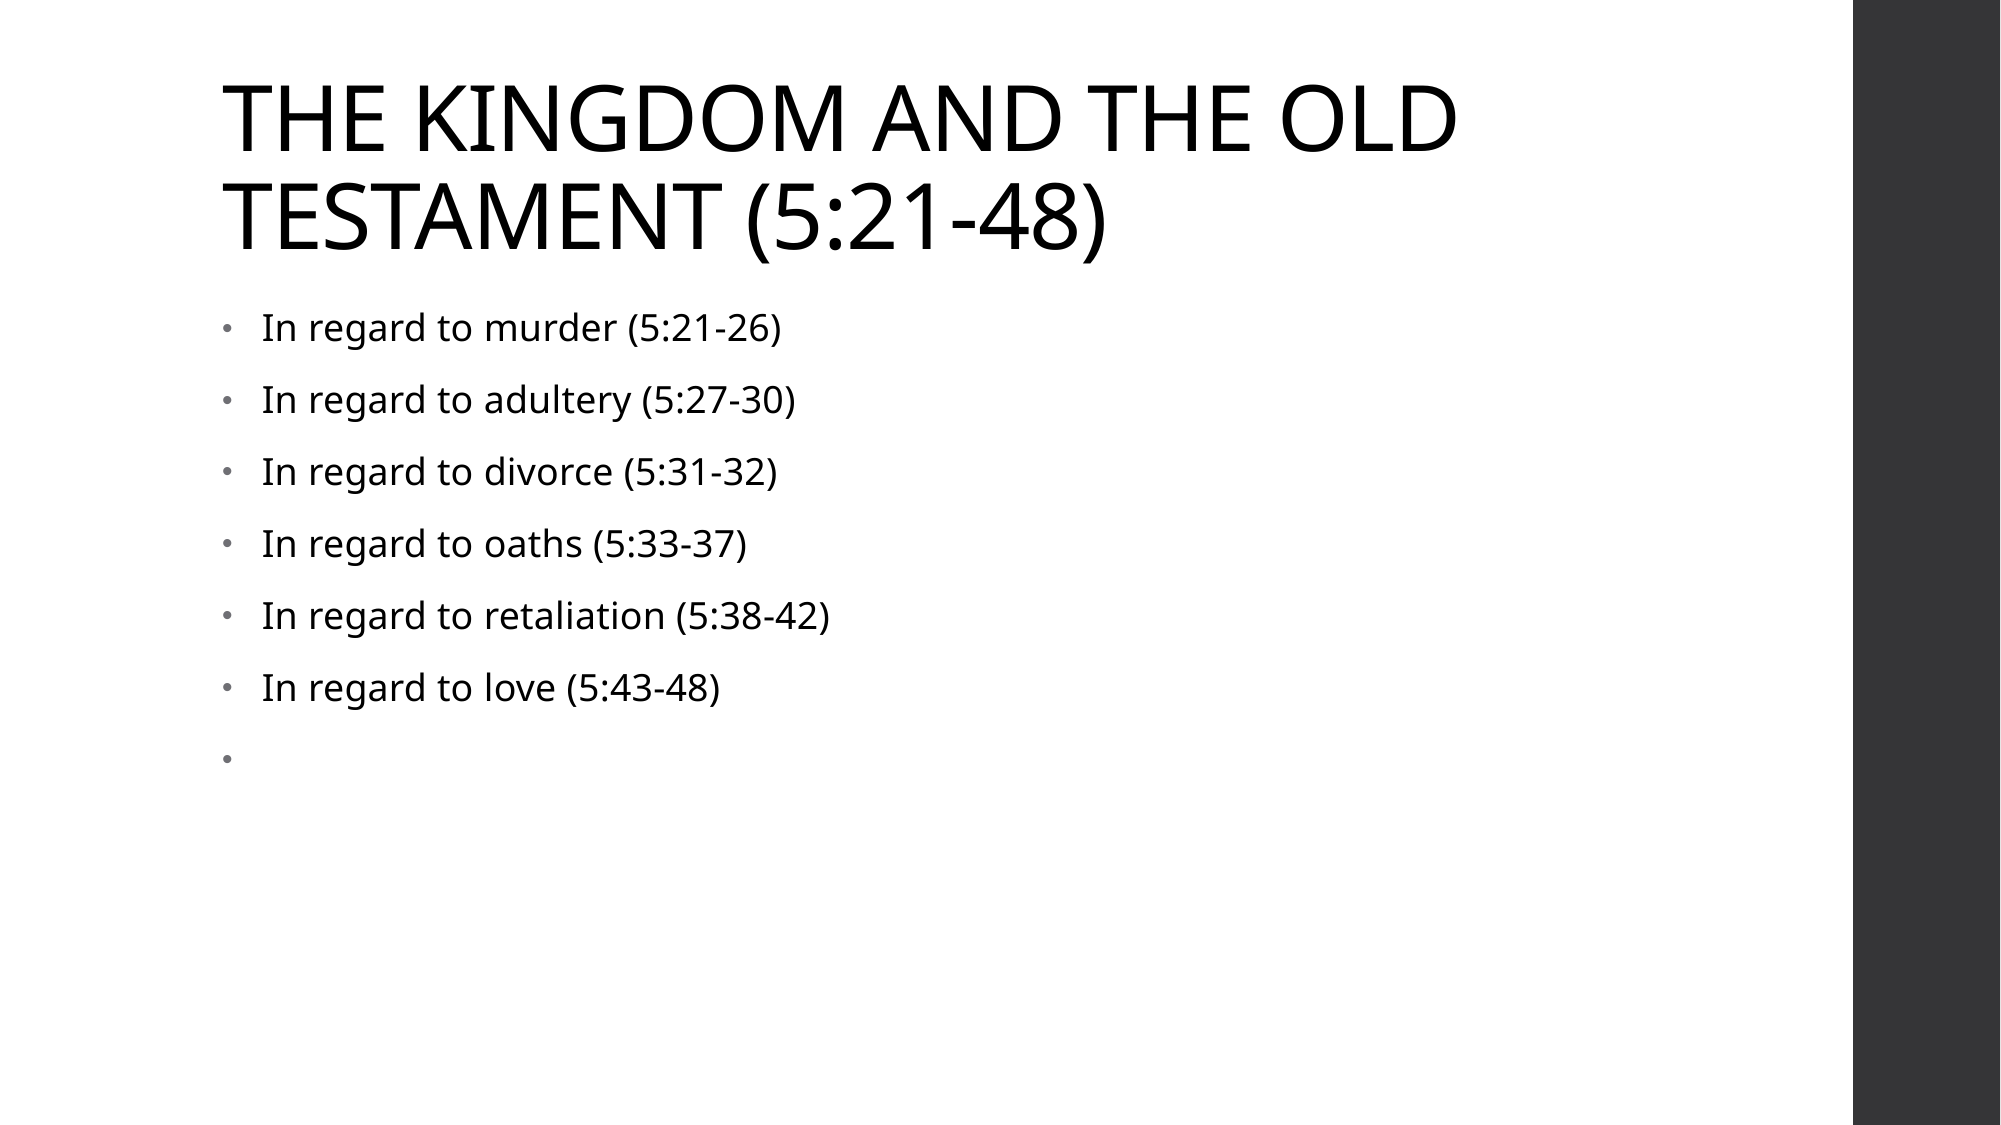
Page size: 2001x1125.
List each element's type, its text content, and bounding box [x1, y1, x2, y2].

title THE KINGDOM AND THE OLD TESTAMENT (5:21-48) [206, 60, 1797, 278]
list In regard to murder (5:21-26) In regard to adultery (5:27-30) In regard to divorce (5:31-32) In regard to oaths (5:33-37) In regard to retaliation (5:38-42) In regard to love (5:43-48) [206, 299, 1617, 1014]
